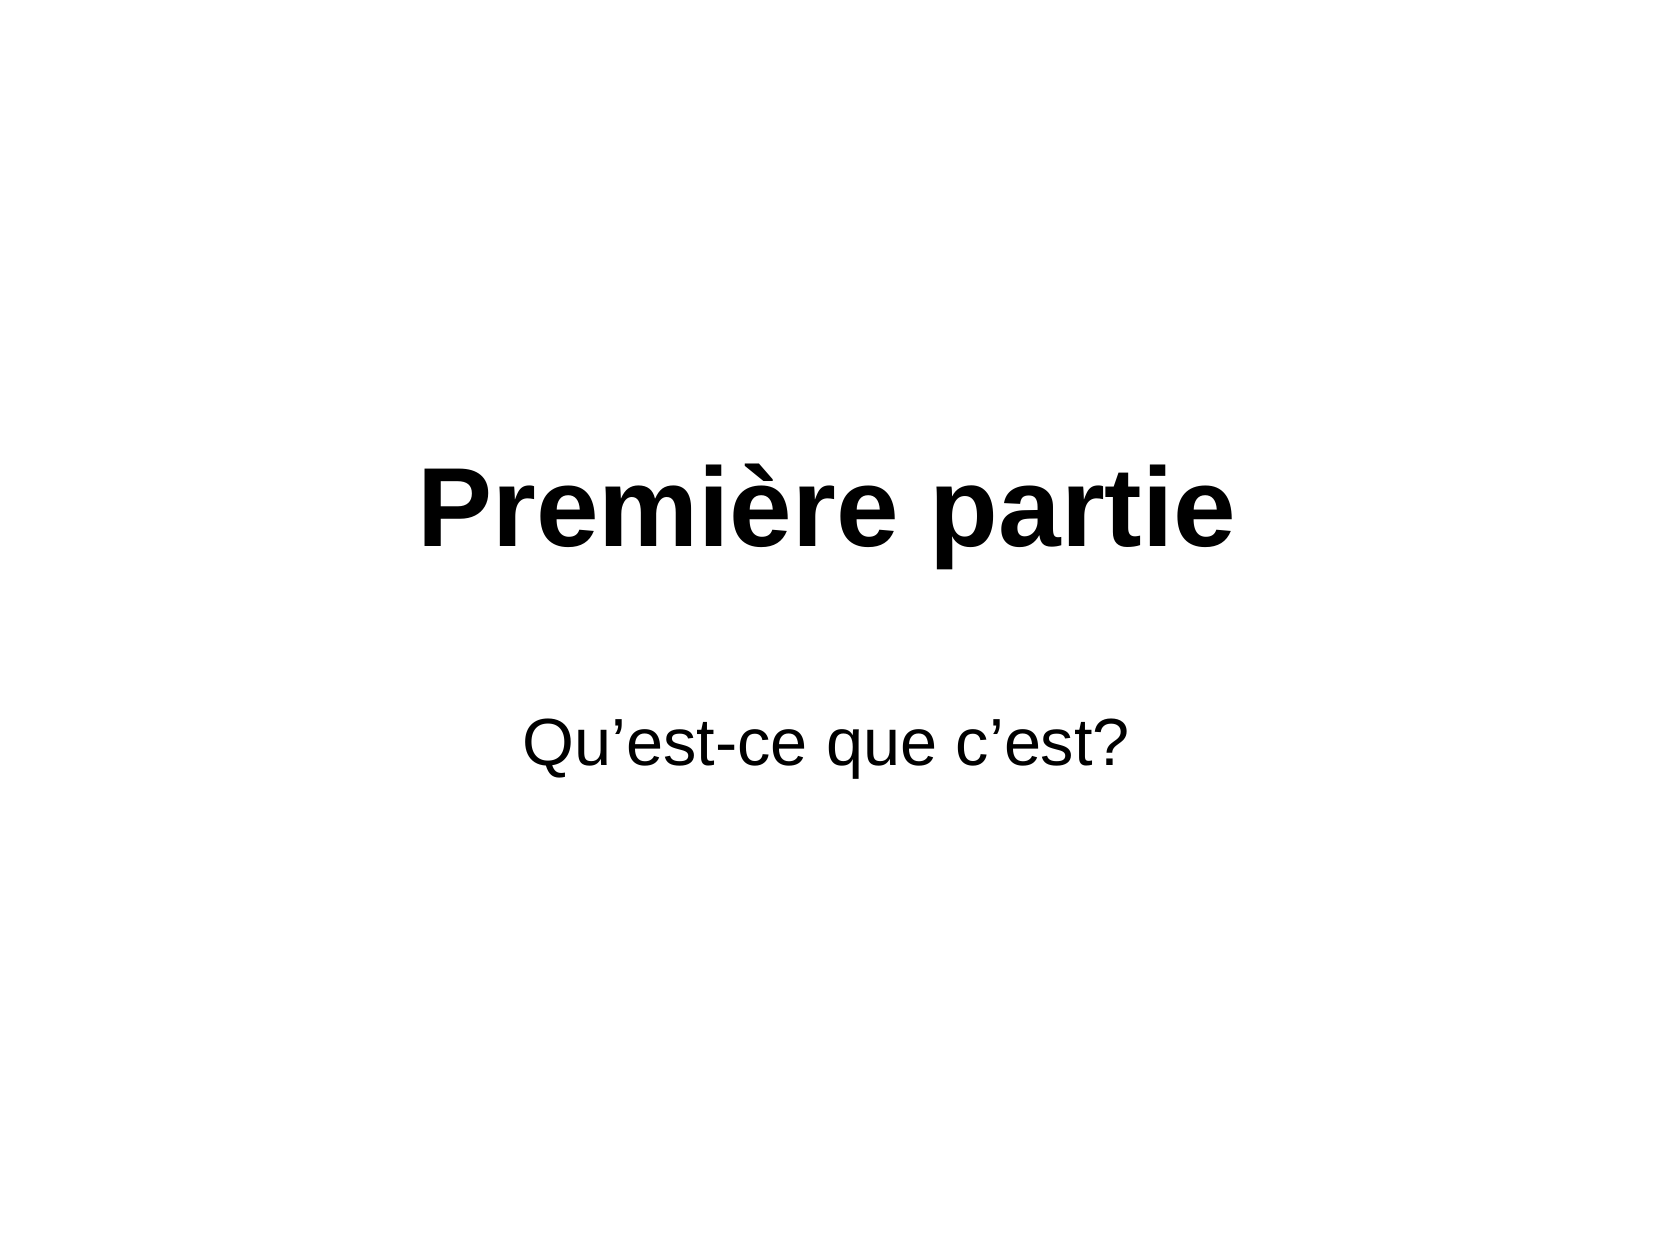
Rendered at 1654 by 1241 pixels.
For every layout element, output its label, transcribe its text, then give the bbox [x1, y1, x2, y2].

list Première partie Qu’est-ce que c’est? [82, 290, 1571, 1010]
